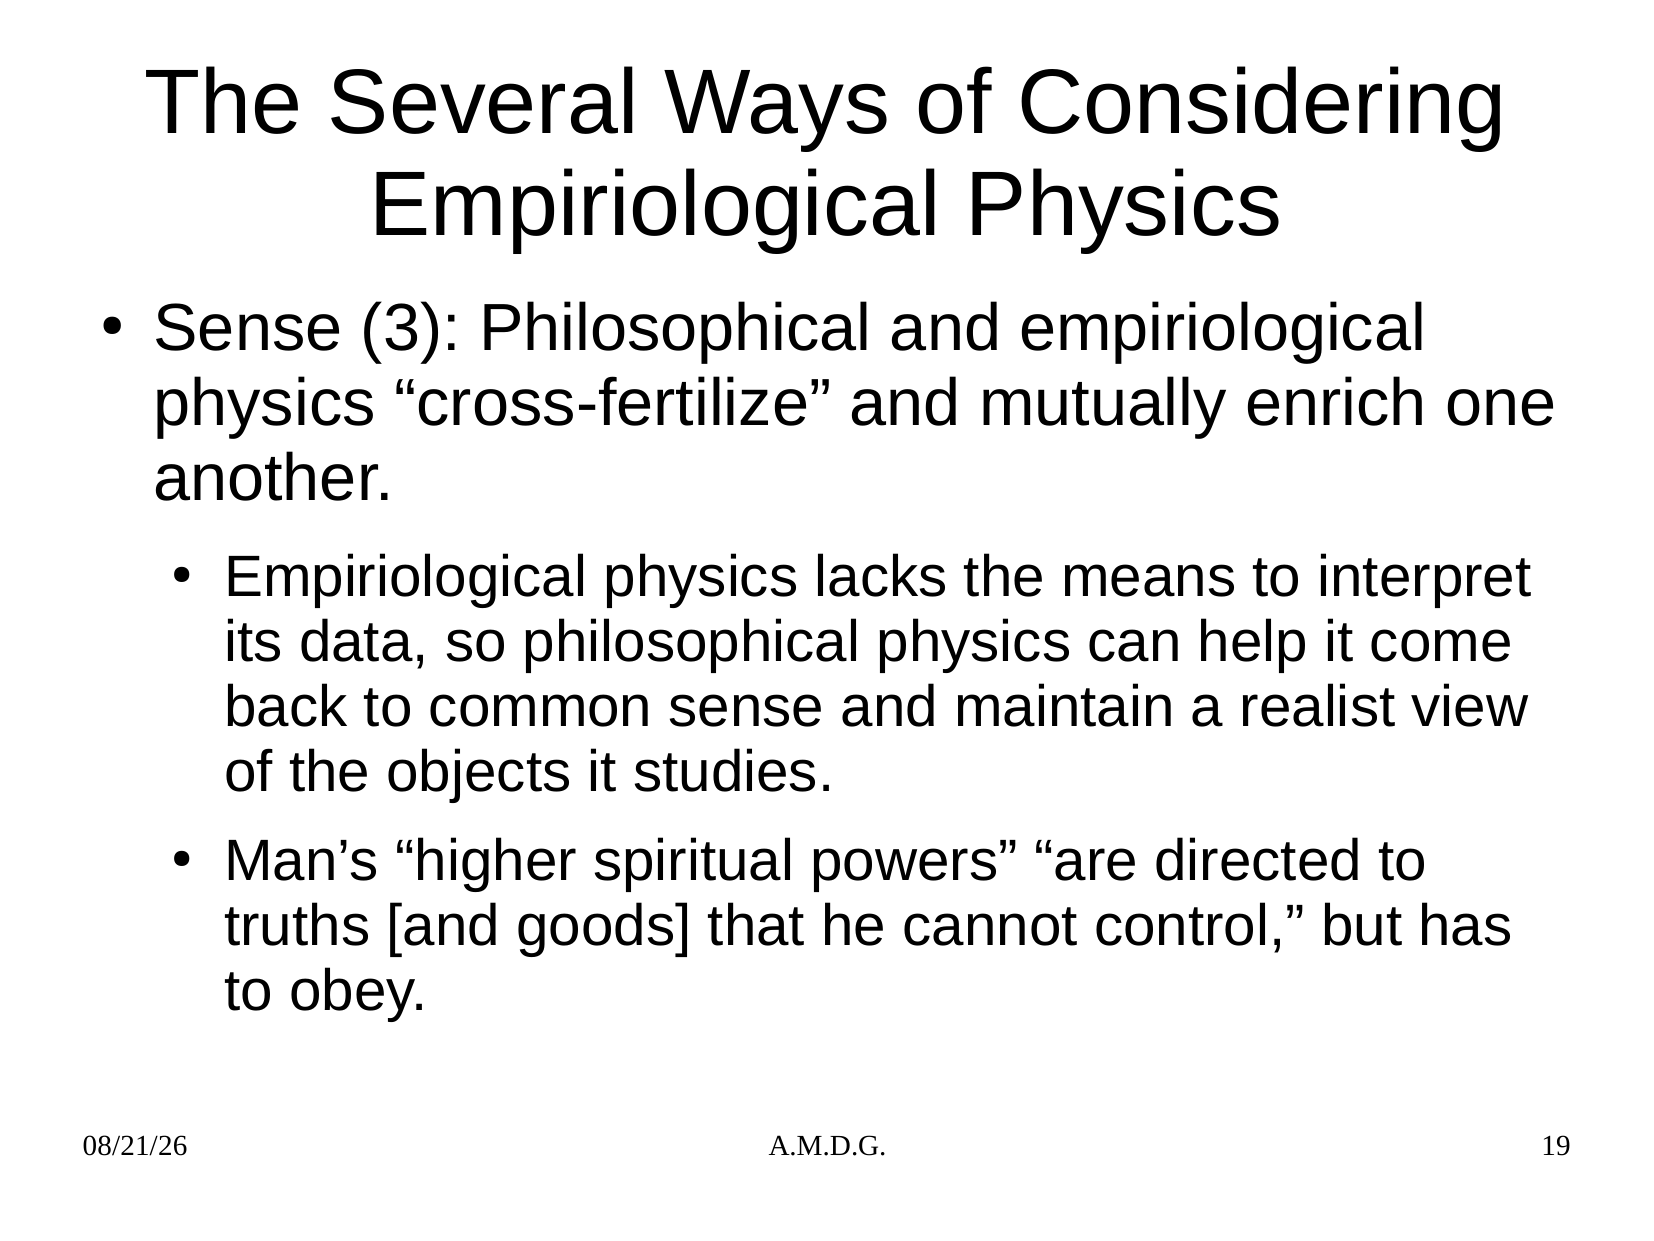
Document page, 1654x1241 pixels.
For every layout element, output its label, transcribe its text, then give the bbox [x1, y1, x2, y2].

list Sense (3): Philosophical and empiriological physics “cross-fertilize” and mutually enrich one another. Empiriological physics lacks the means to interpret its data, so philosophical physics can help it come back to common sense and maintain a realist view of the objects it studies. Man’s “higher spiritual powers” “are directed to truths [and goods] that he cannot control,” but has to obey. [82, 290, 1571, 1109]
title The Several Ways of Considering Empiriological Physics [82, 49, 1571, 257]
